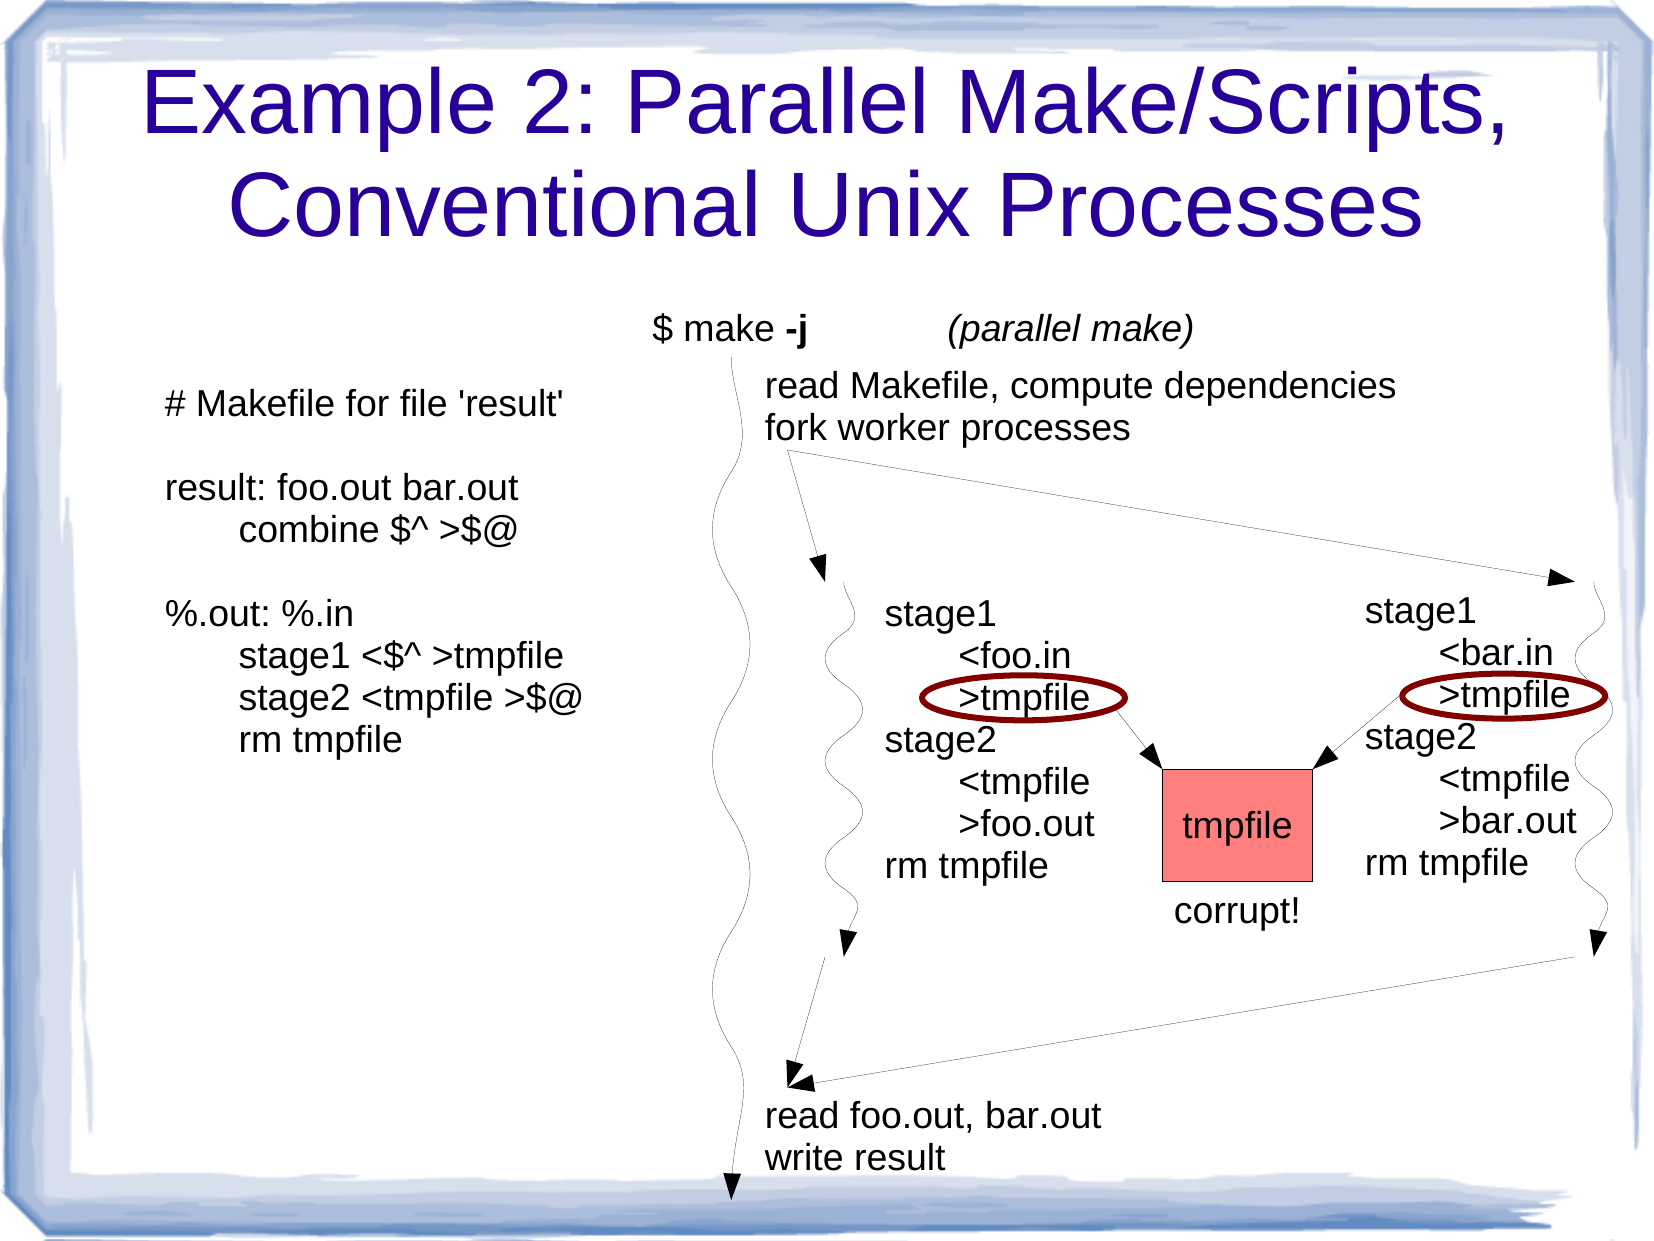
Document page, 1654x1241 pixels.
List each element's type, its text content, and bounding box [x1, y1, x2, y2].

text_box tmpfile [1162, 769, 1313, 881]
text_box stage1 <bar.in >tmpfile stage2 <tmpfile >bar.out rm tmpfile [1350, 698, 1606, 891]
text_box stage1 <bar.in >tmpfile stage2 <tmpfile >bar.out rm tmpfile [1406, 677, 1601, 715]
text_box stage1 <foo.in >tmpfile stage2 <tmpfile >foo.out rm tmpfile [869, 585, 1126, 895]
text_box # Makefile for file 'result' result: foo.out bar.out combine $^ >$@ %.out: %.in stage1 <$^ >tmpfile stage2 <tmpfile >$@ rm tmpfile [150, 375, 676, 810]
text_box stage1 <bar.in >tmpfile stage2 <tmpfile >bar.out rm tmpfile [1350, 581, 1606, 736]
text_box corrupt! [1125, 881, 1351, 939]
text_box read Makefile, compute dependencies fork worker processes [749, 356, 1501, 456]
text_box $ make -j (parallel make) [637, 300, 1238, 357]
title Example 2: Parallel Make/Scripts, Conventional Unix Processes [82, 49, 1571, 257]
picture [0, 0, 1654, 1241]
text_box read foo.out, bar.out write result [750, 1087, 1126, 1187]
text_box stage1 <foo.in >tmpfile stage2 <tmpfile >foo.out rm tmpfile [926, 679, 1121, 717]
